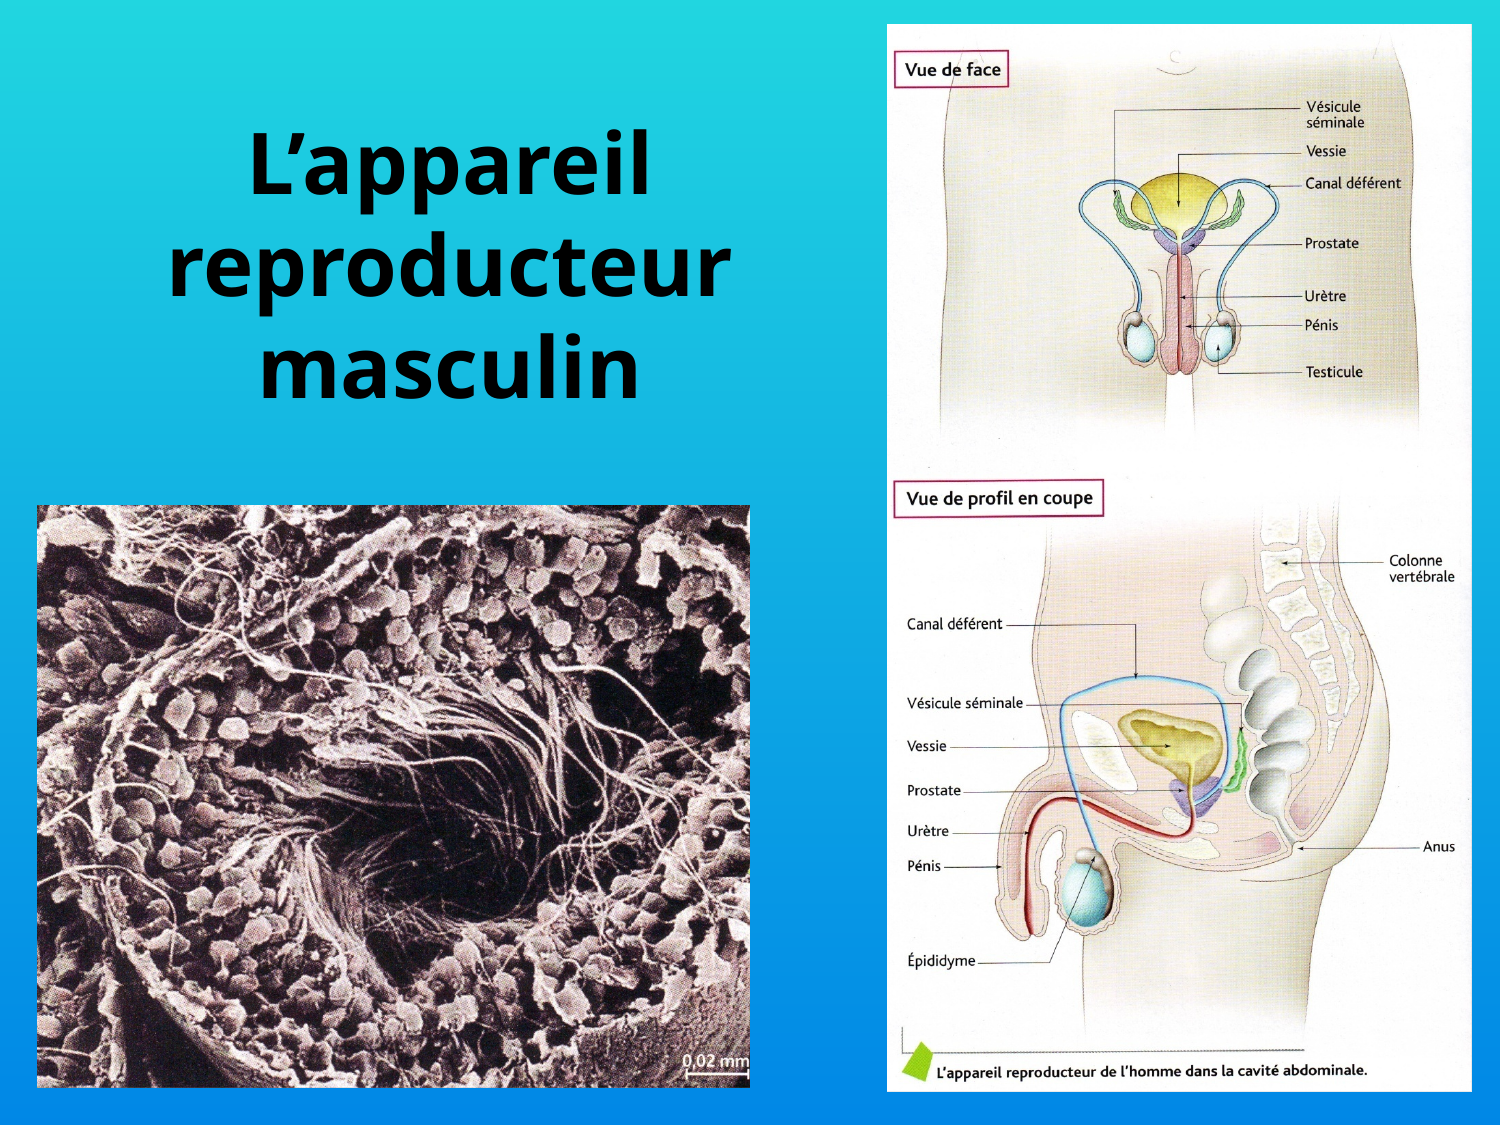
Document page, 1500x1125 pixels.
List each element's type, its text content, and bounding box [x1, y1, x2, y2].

title L’appareil reproducteur masculin [112, 99, 788, 425]
picture [37, 506, 750, 1088]
picture [0, 24, 1500, 1092]
